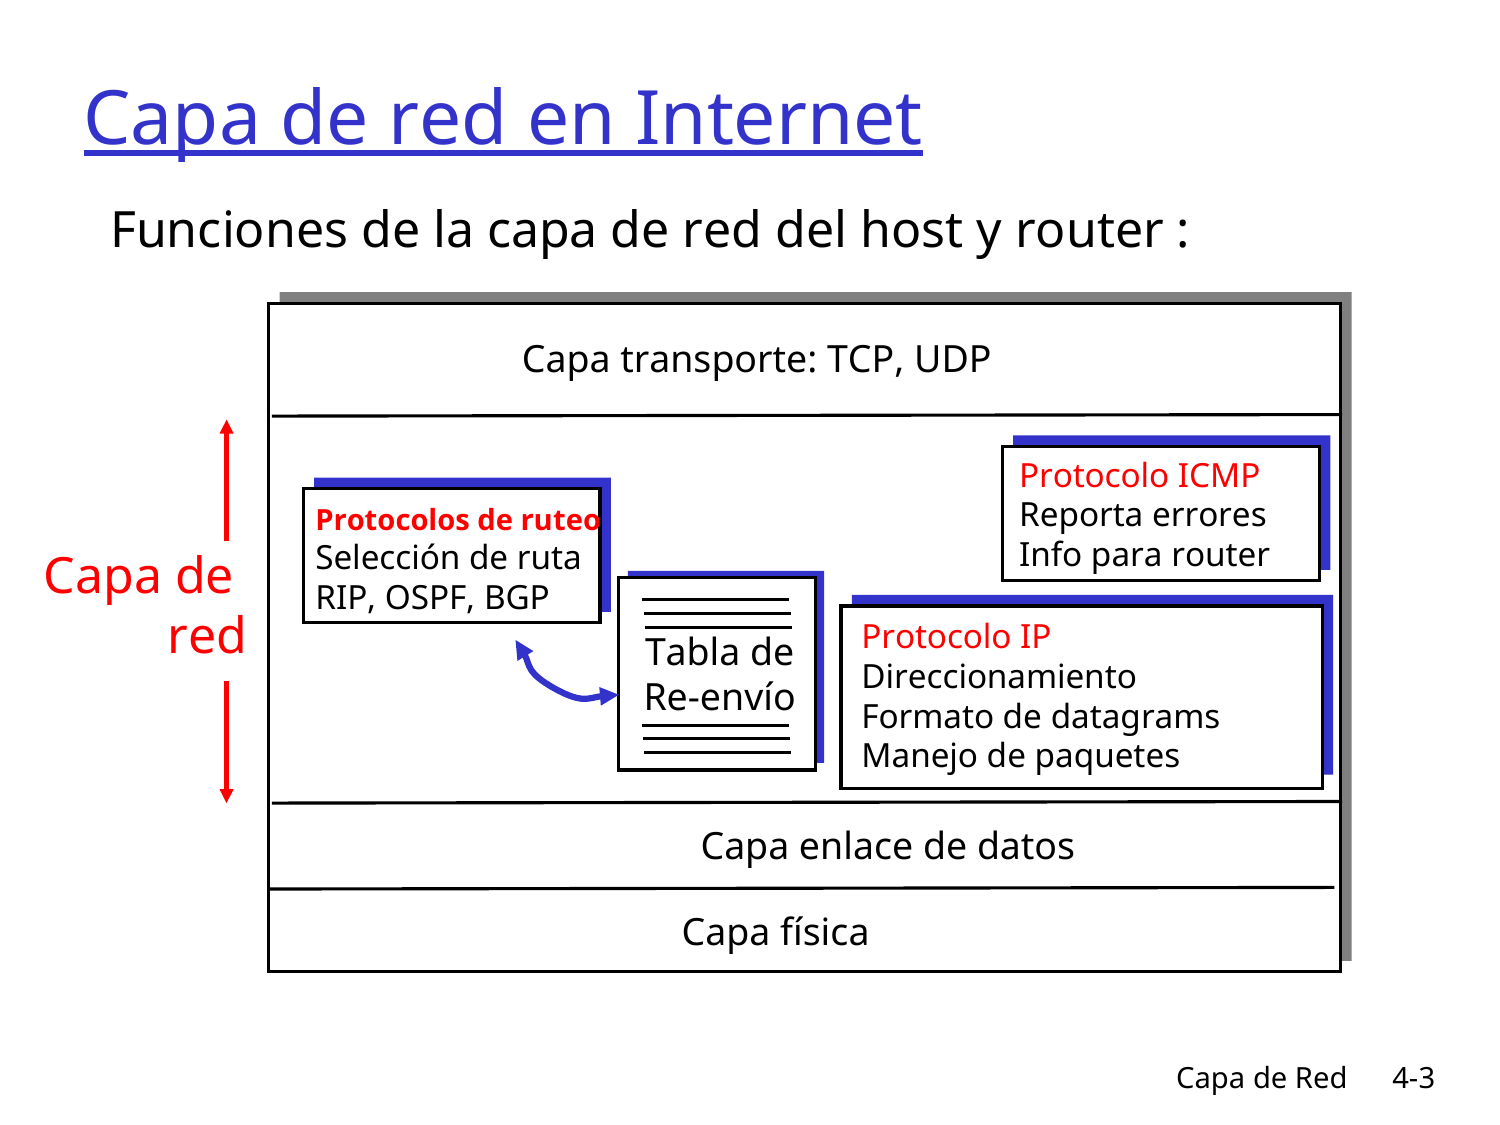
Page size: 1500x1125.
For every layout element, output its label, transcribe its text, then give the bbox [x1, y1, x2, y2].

text_box Capa transporte: TCP, UDP [507, 327, 1008, 388]
text_box Protocolo ICMP Reporta errores Info para router [1004, 446, 1317, 582]
text_box Tabla de Re-envío [628, 620, 811, 726]
list Funciones de la capa de red del host y router : [95, 185, 1332, 271]
text_box Capa física [666, 900, 885, 961]
text_box Capa enlace de datos [685, 814, 1091, 876]
text_box Protocolo IP Direccionamiento Formato de datagrams Manejo de paquetes [846, 607, 1236, 783]
text_box Capa de red [28, 535, 262, 672]
text_box [268, 292, 1352, 972]
title Capa de red en Internet [68, 21, 1344, 210]
text_box Protocolos de ruteo Selección de ruta RIP, OSPF, BGP [300, 493, 617, 625]
